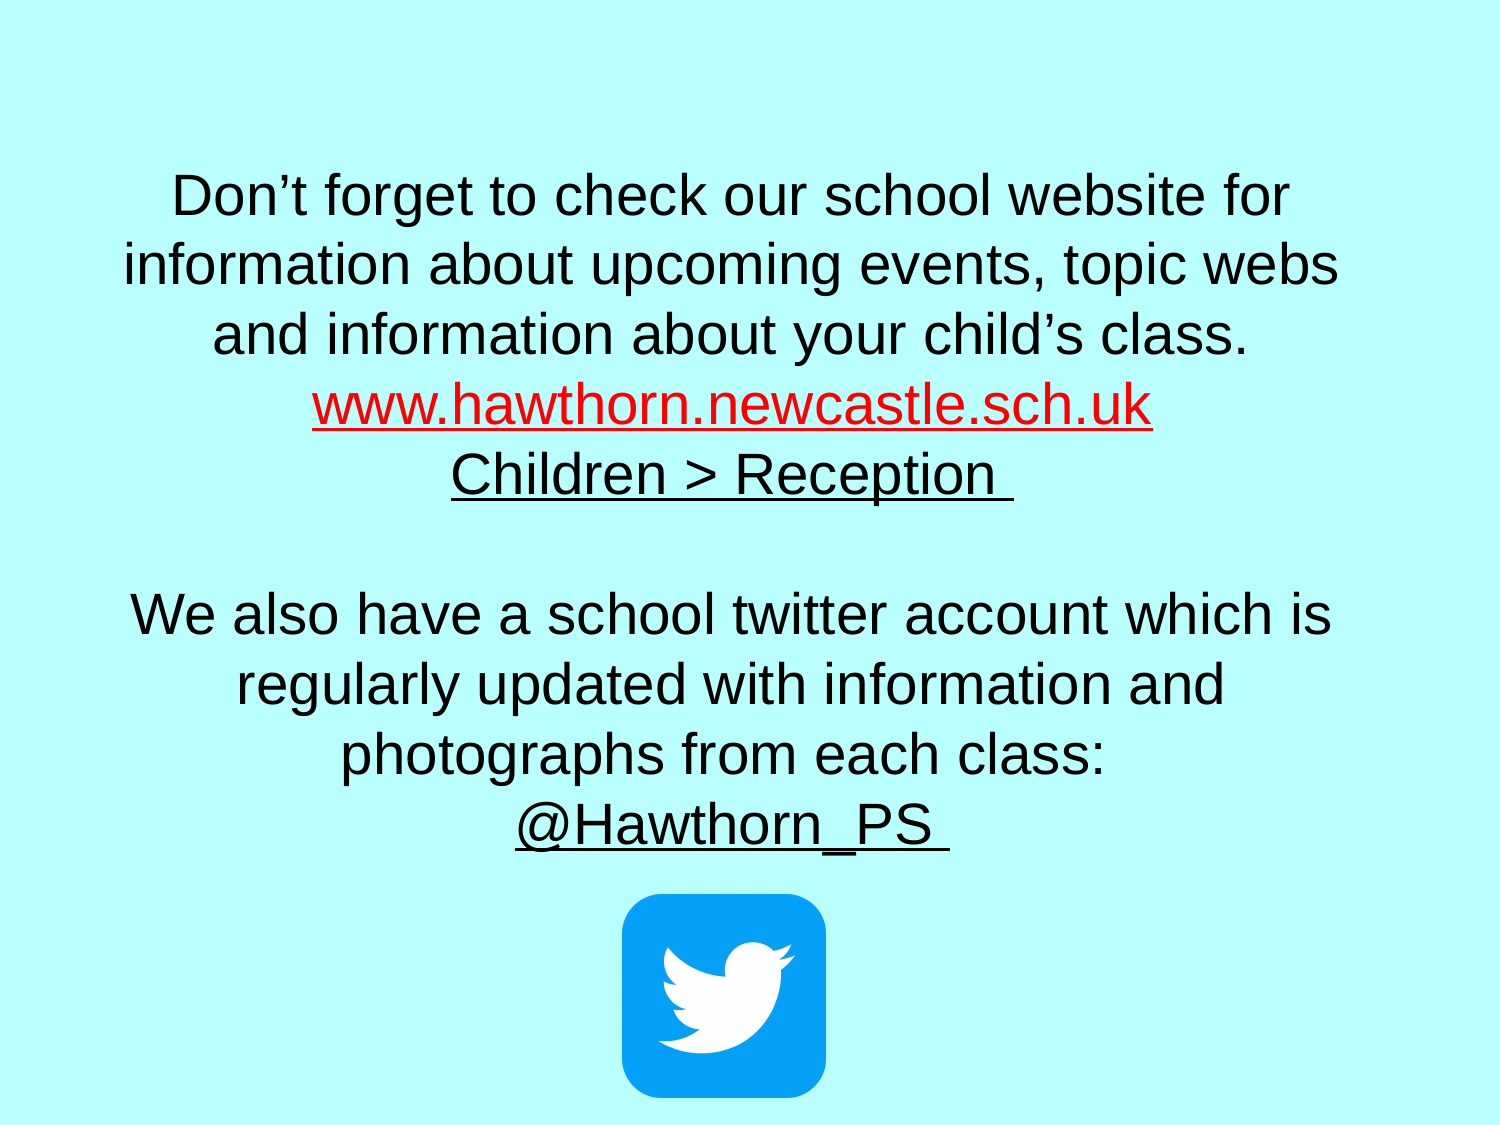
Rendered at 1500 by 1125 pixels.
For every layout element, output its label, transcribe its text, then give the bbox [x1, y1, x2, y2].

text_box Don’t forget to check our school website for information about upcoming events, topic webs and information about your child’s class. www.hawthorn.newcastle.sch.uk Children > Reception We also have a school twitter account which is regularly updated with information and photographs from each class: @Hawthorn_PS [100, 149, 1365, 872]
picture [622, 894, 826, 1098]
